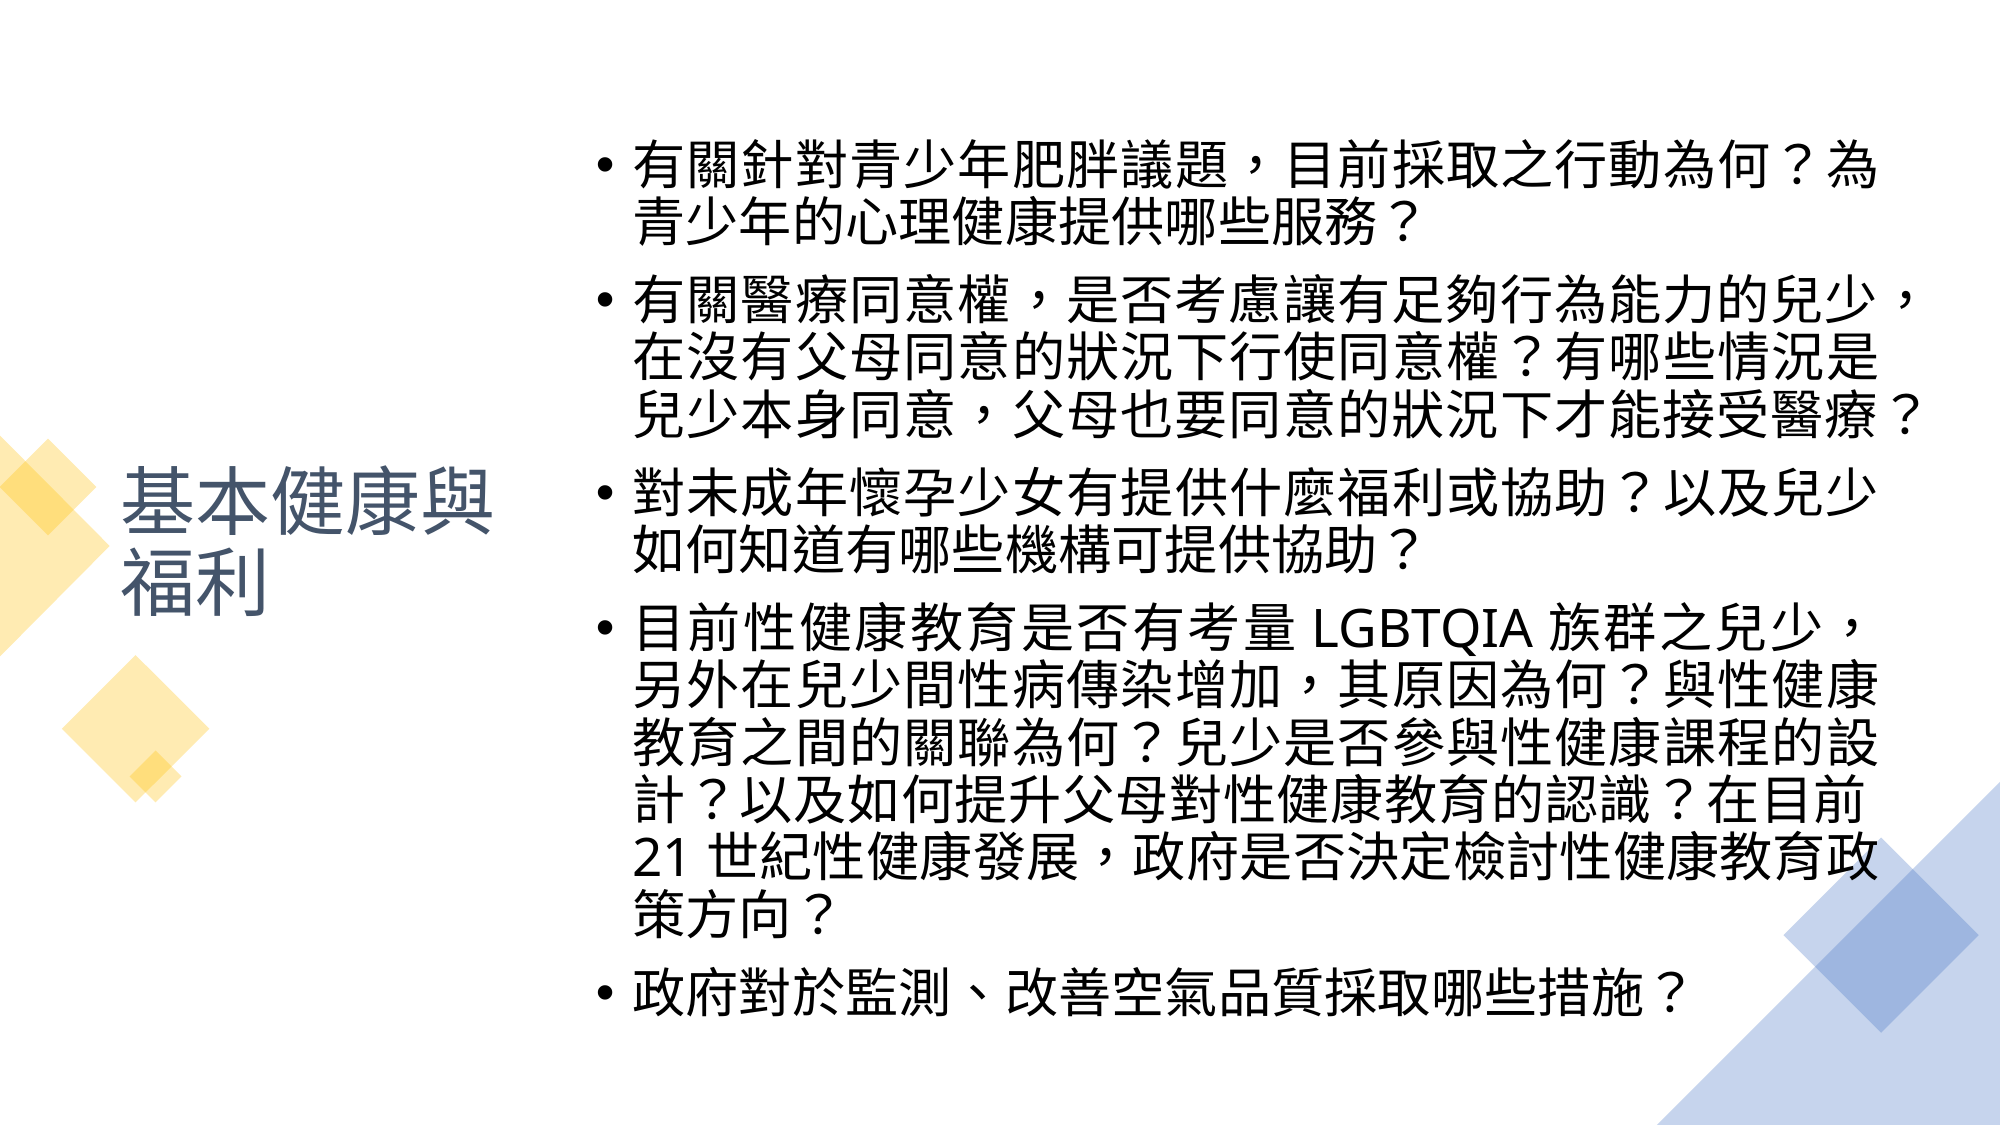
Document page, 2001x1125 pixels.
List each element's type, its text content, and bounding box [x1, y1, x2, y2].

list 有關針對青少年肥胖議題，目前採取之行動為何？為青少年的心理健康提供哪些服務？ 有關醫療同意權，是否考慮讓有足夠行為能力的兒少，在沒有父母同意的狀況下行使同意權？有哪些情況是兒少本身同意，父母也要同意的狀況下才能接受醫療？ 對未成年懷孕少女有提供什麼福利或協助？以及兒少如何知道有哪些機構可提供協助？ 目前性健康教育是否有考量LGBTQIA族群之兒少，另外在兒少間性病傳染增加，其原因為何？與性健康教育之間的關聯為何？兒少是否參與性健康課程的設計？以及如何提升父母對性健康教育的認識？在目前21世紀性健康發展，政府是否決定檢討性健康教育政策方向？ 政府對於監測、改善空氣品質採取哪些措施？ [580, 105, 1895, 1057]
title 基本健康與福利 [105, 101, 538, 990]
text_box [0, 0, 2000, 1125]
